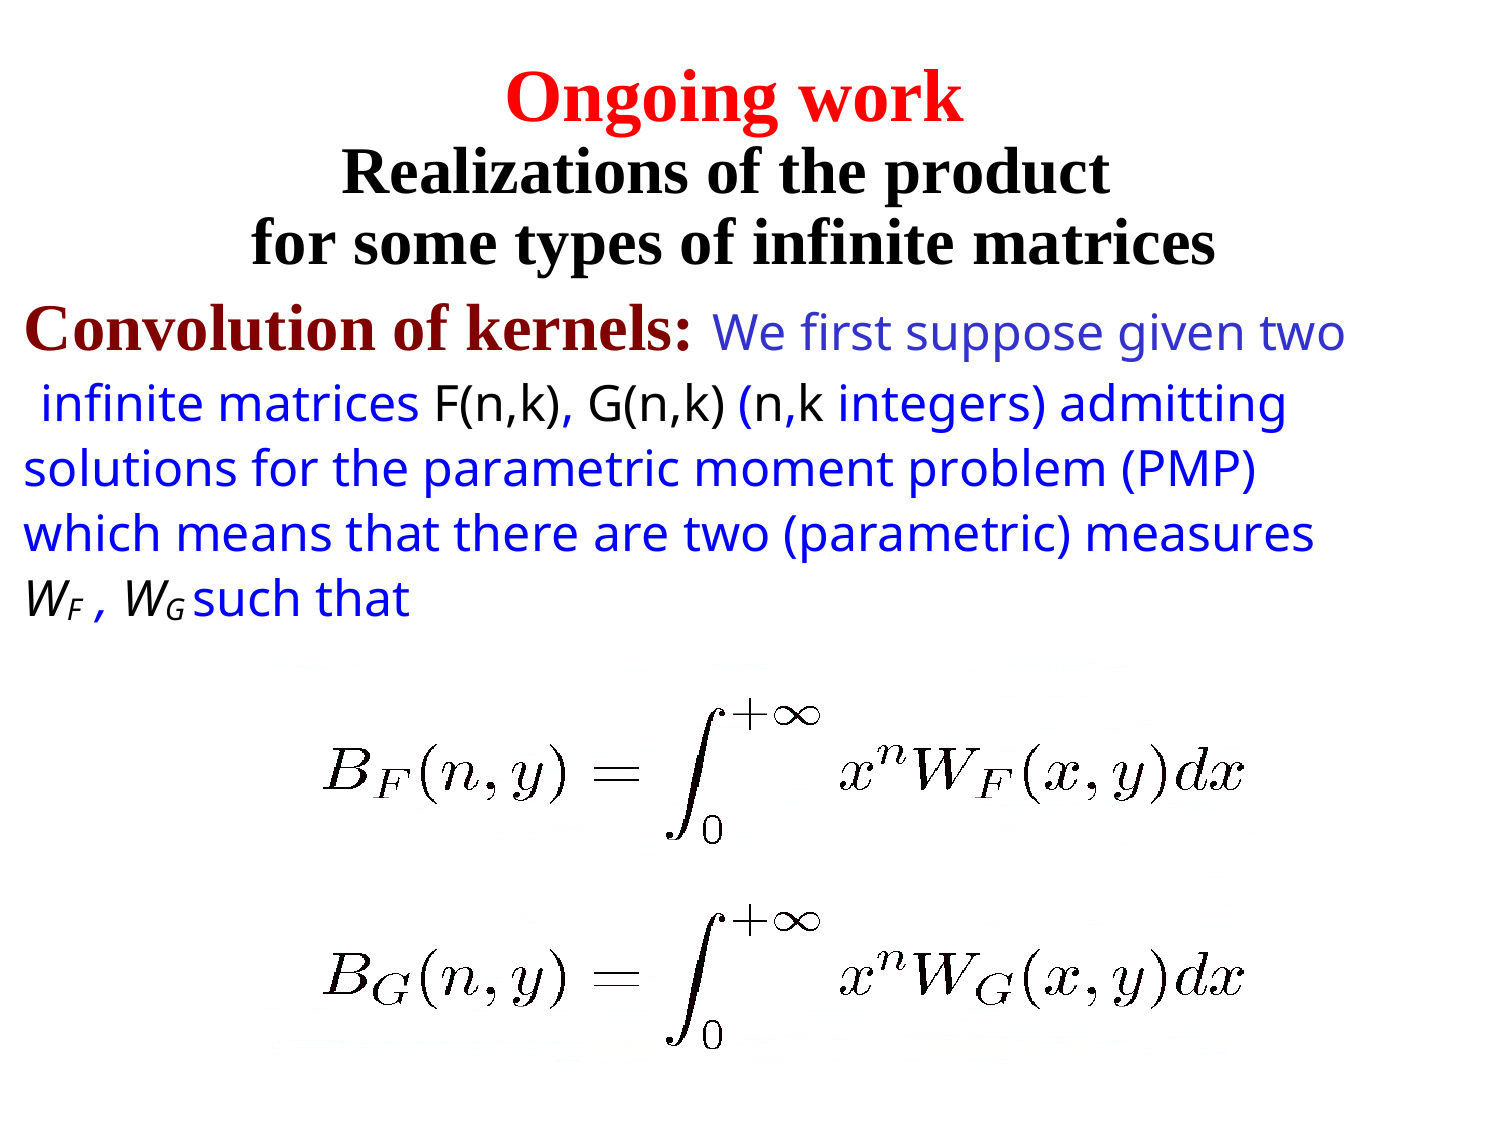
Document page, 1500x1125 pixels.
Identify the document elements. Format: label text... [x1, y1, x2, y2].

picture [265, 661, 1258, 1063]
text_box Convolution of kernels: We first suppose given two infinite matrices F(n,k), G(n,k) (n,k integers) admitting solutions for the parametric moment problem (PMP) which means that there are two (parametric) measures WF , WG such that [9, 286, 1470, 634]
text_box Ongoing work Realizations of the product for some types of infinite matrices [93, 51, 1376, 286]
